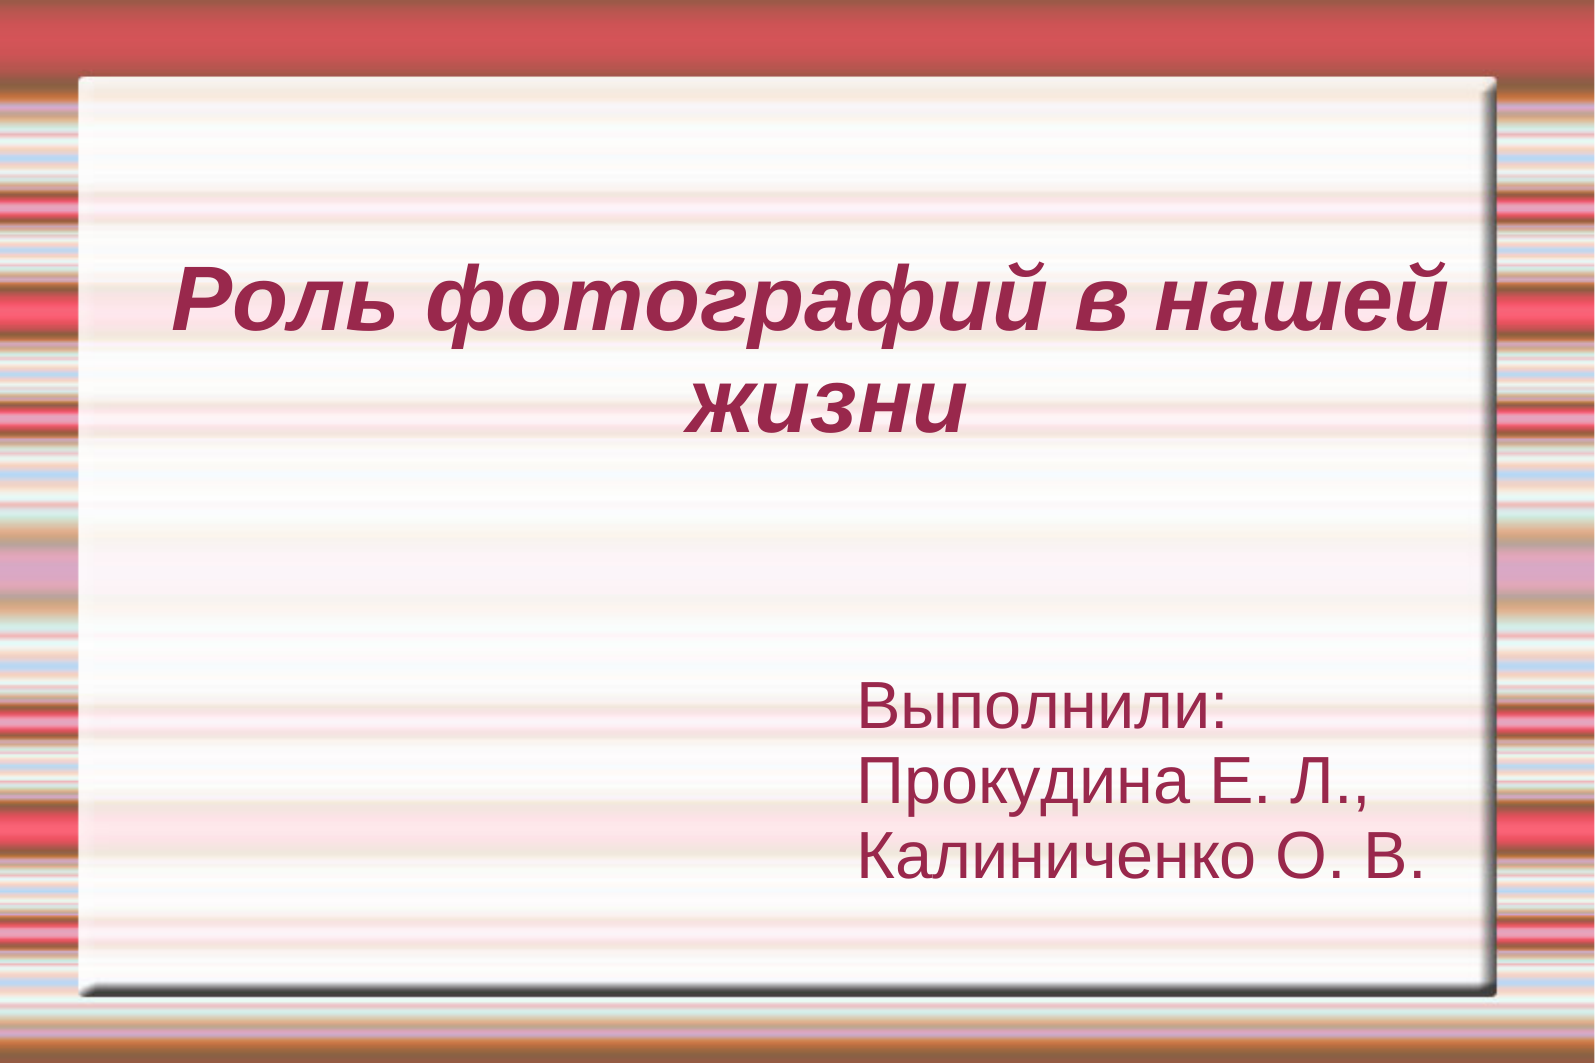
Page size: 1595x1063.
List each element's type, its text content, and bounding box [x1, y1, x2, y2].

picture [0, 0, 1595, 1063]
title Роль фотографий в нашей жизни [118, 247, 1480, 453]
subtitle Выполнили: Прокудина Е. Л., Калиниченко О. В. [856, 590, 1477, 971]
